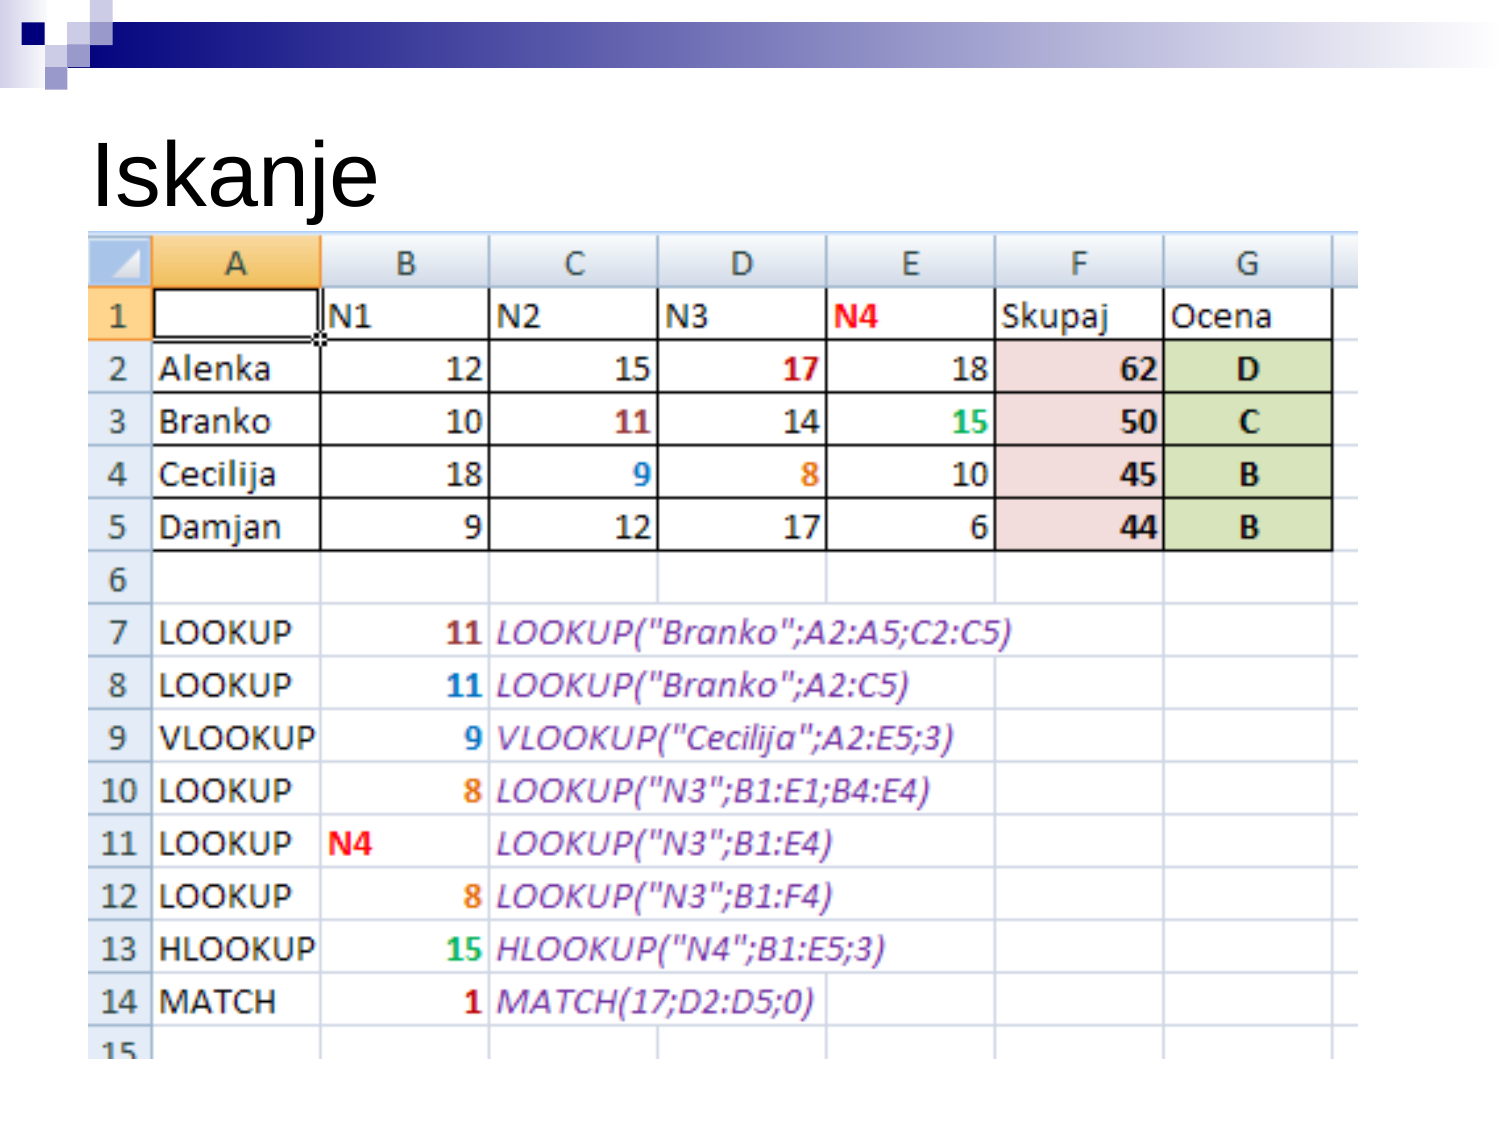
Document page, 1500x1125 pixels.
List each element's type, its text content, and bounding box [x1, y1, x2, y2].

title Iskanje [75, 105, 1425, 235]
picture [88, 231, 1358, 1059]
